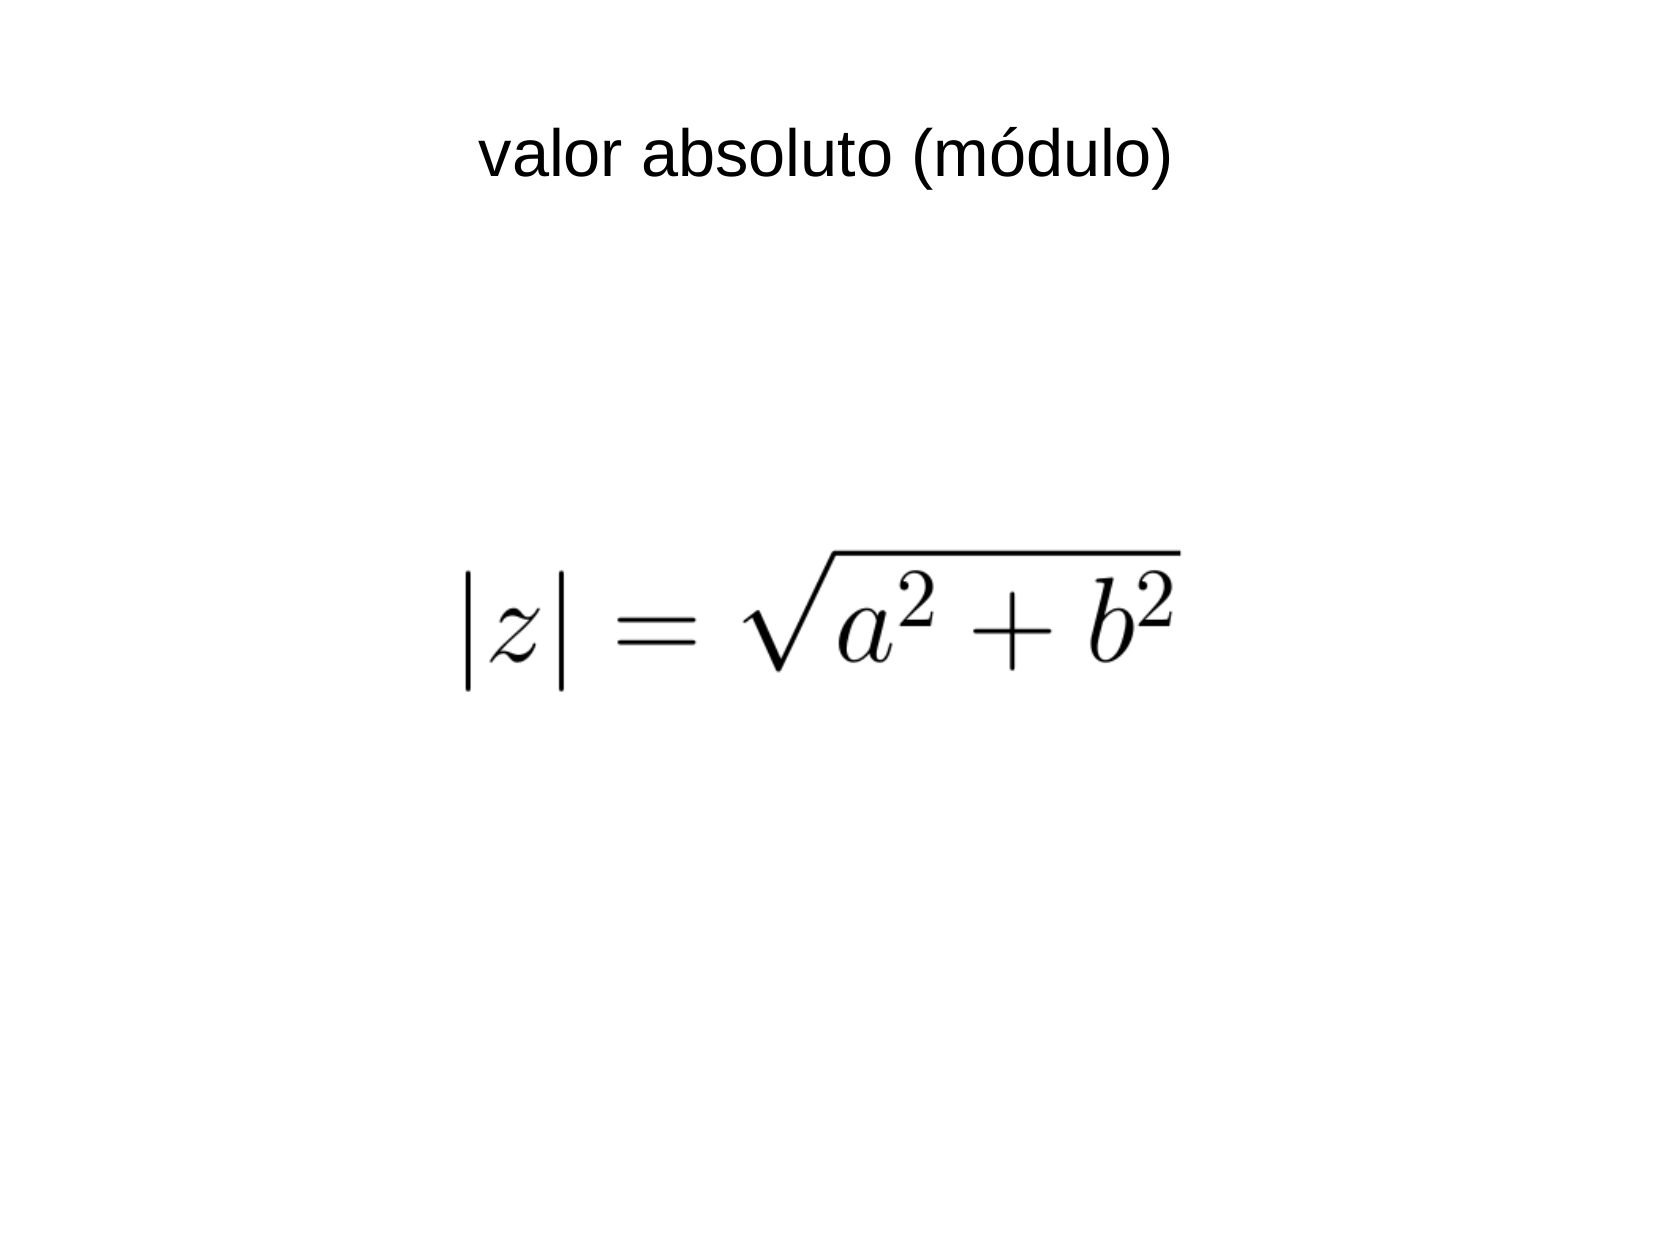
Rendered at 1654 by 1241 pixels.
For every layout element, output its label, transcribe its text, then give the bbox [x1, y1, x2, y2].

title valor absoluto (módulo) [82, 56, 1571, 250]
picture [455, 537, 1198, 704]
